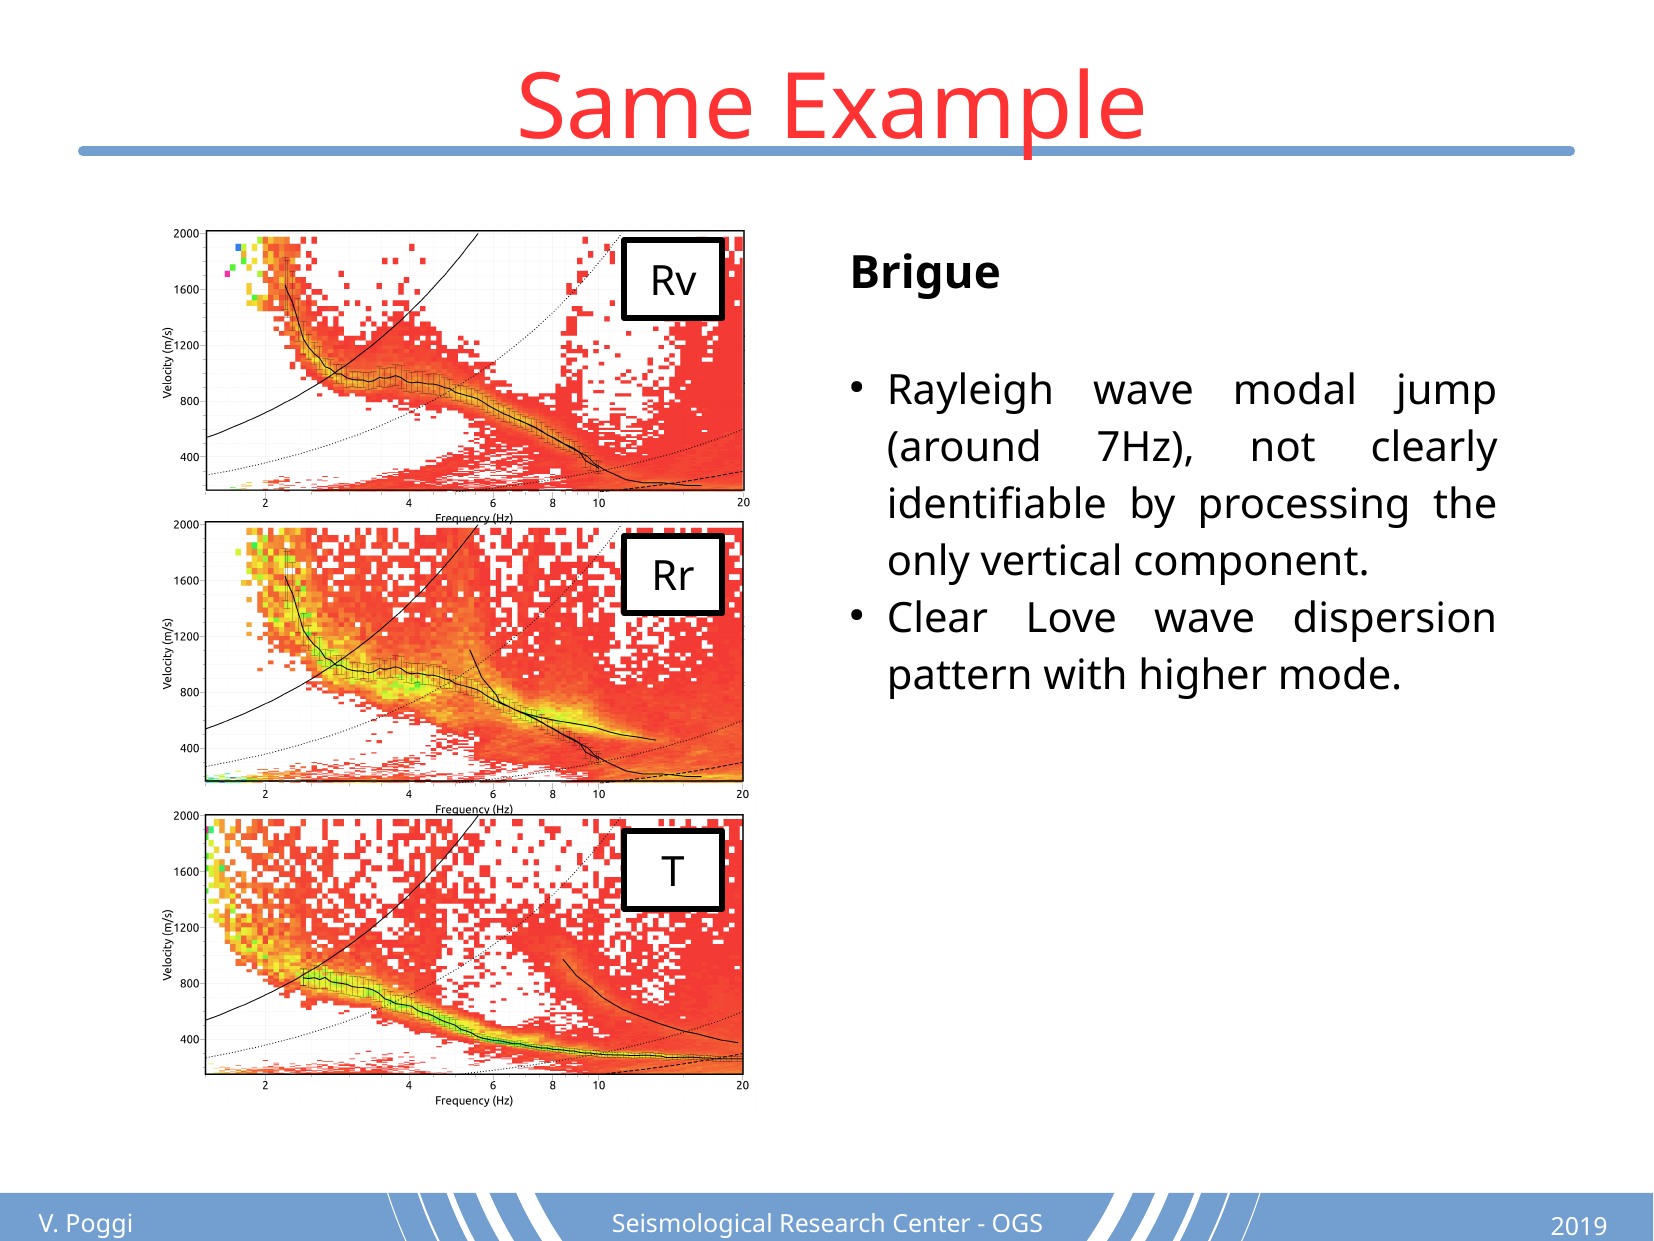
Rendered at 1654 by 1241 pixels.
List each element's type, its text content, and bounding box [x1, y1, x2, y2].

text_box Brigue Rayleigh wave modal jump (around 7Hz), not clearly identifiable by processing the only vertical component. Clear Love wave dispersion pattern with higher mode. [834, 232, 1513, 663]
picture [155, 224, 756, 1112]
text_box Rv [624, 245, 723, 313]
text_box Rr [624, 541, 723, 608]
text_box T [624, 836, 723, 904]
text_box Same Example [90, 33, 1576, 155]
